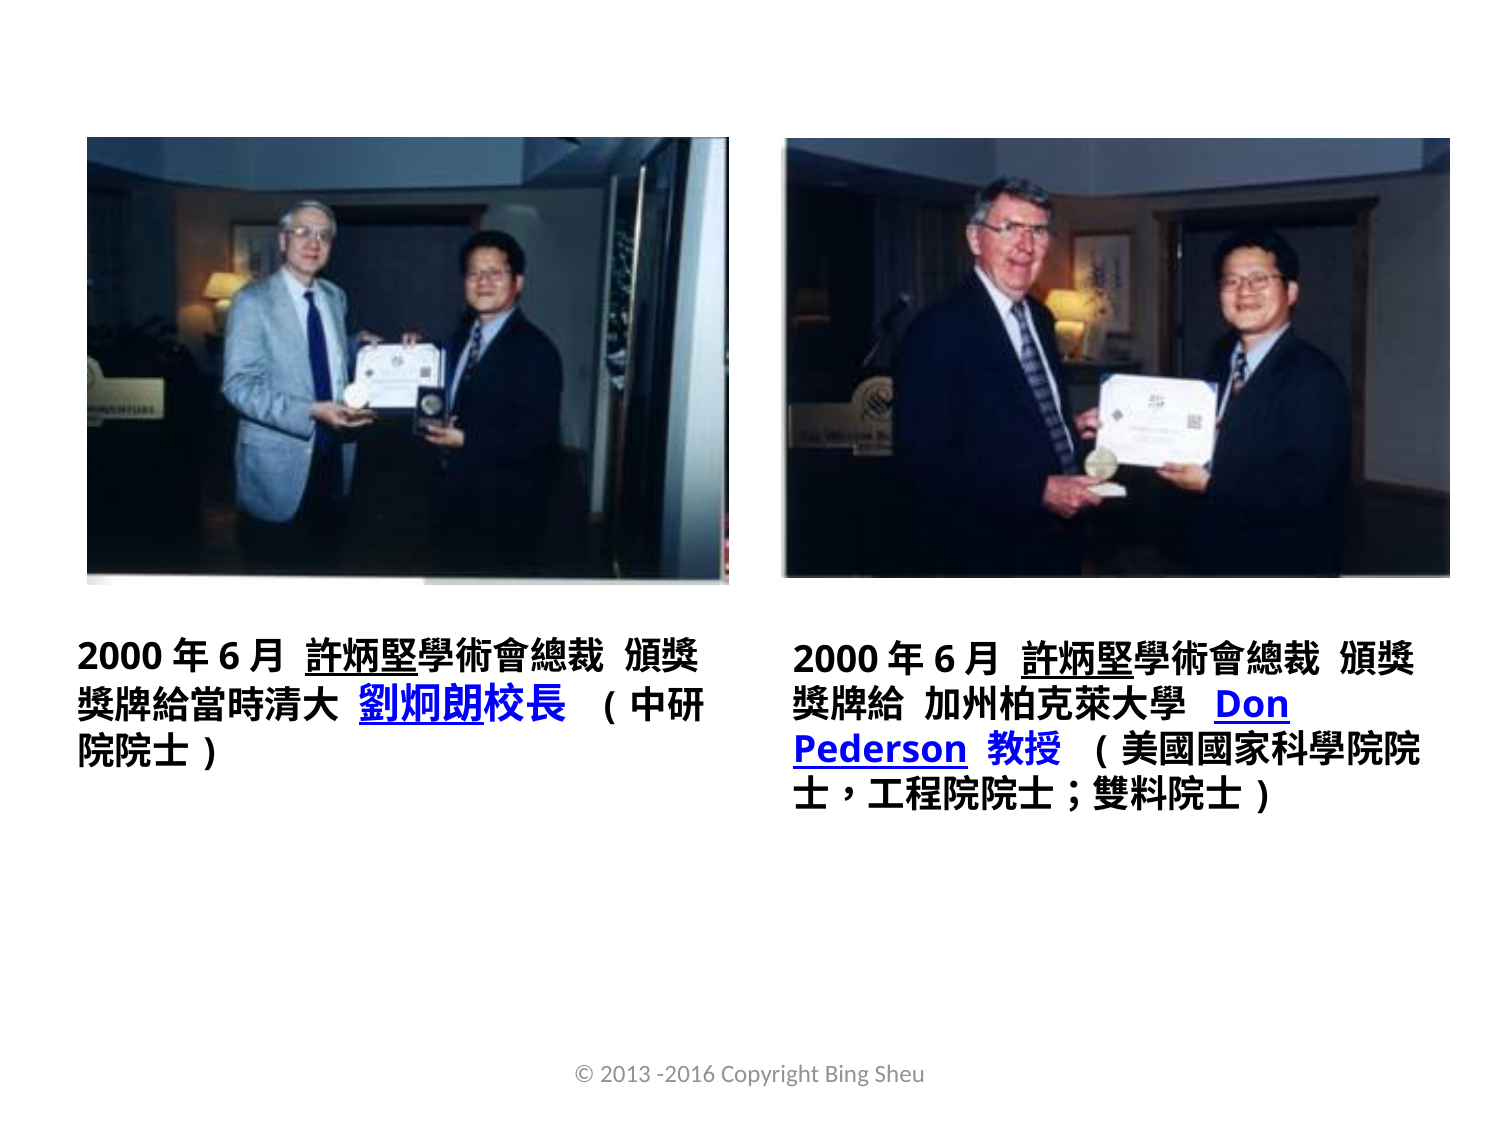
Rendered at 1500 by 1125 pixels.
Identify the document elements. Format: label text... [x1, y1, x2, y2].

text_box 2000年6月 許炳堅學術會總裁 頒獎獎牌給 加州柏克萊大學 Don Pederson 教授 (美國國家科學院院士，工程院院士；雙料院士) [778, 628, 1438, 823]
footer © 2013 -2016 Copyright Bing Sheu [512, 1042, 988, 1103]
picture [781, 138, 1450, 578]
text_box 2000年6月 許炳堅學術會總裁 頒獎獎牌給當時清大 劉炯朗校長 (中研院院士) [62, 624, 750, 780]
picture [87, 137, 729, 585]
